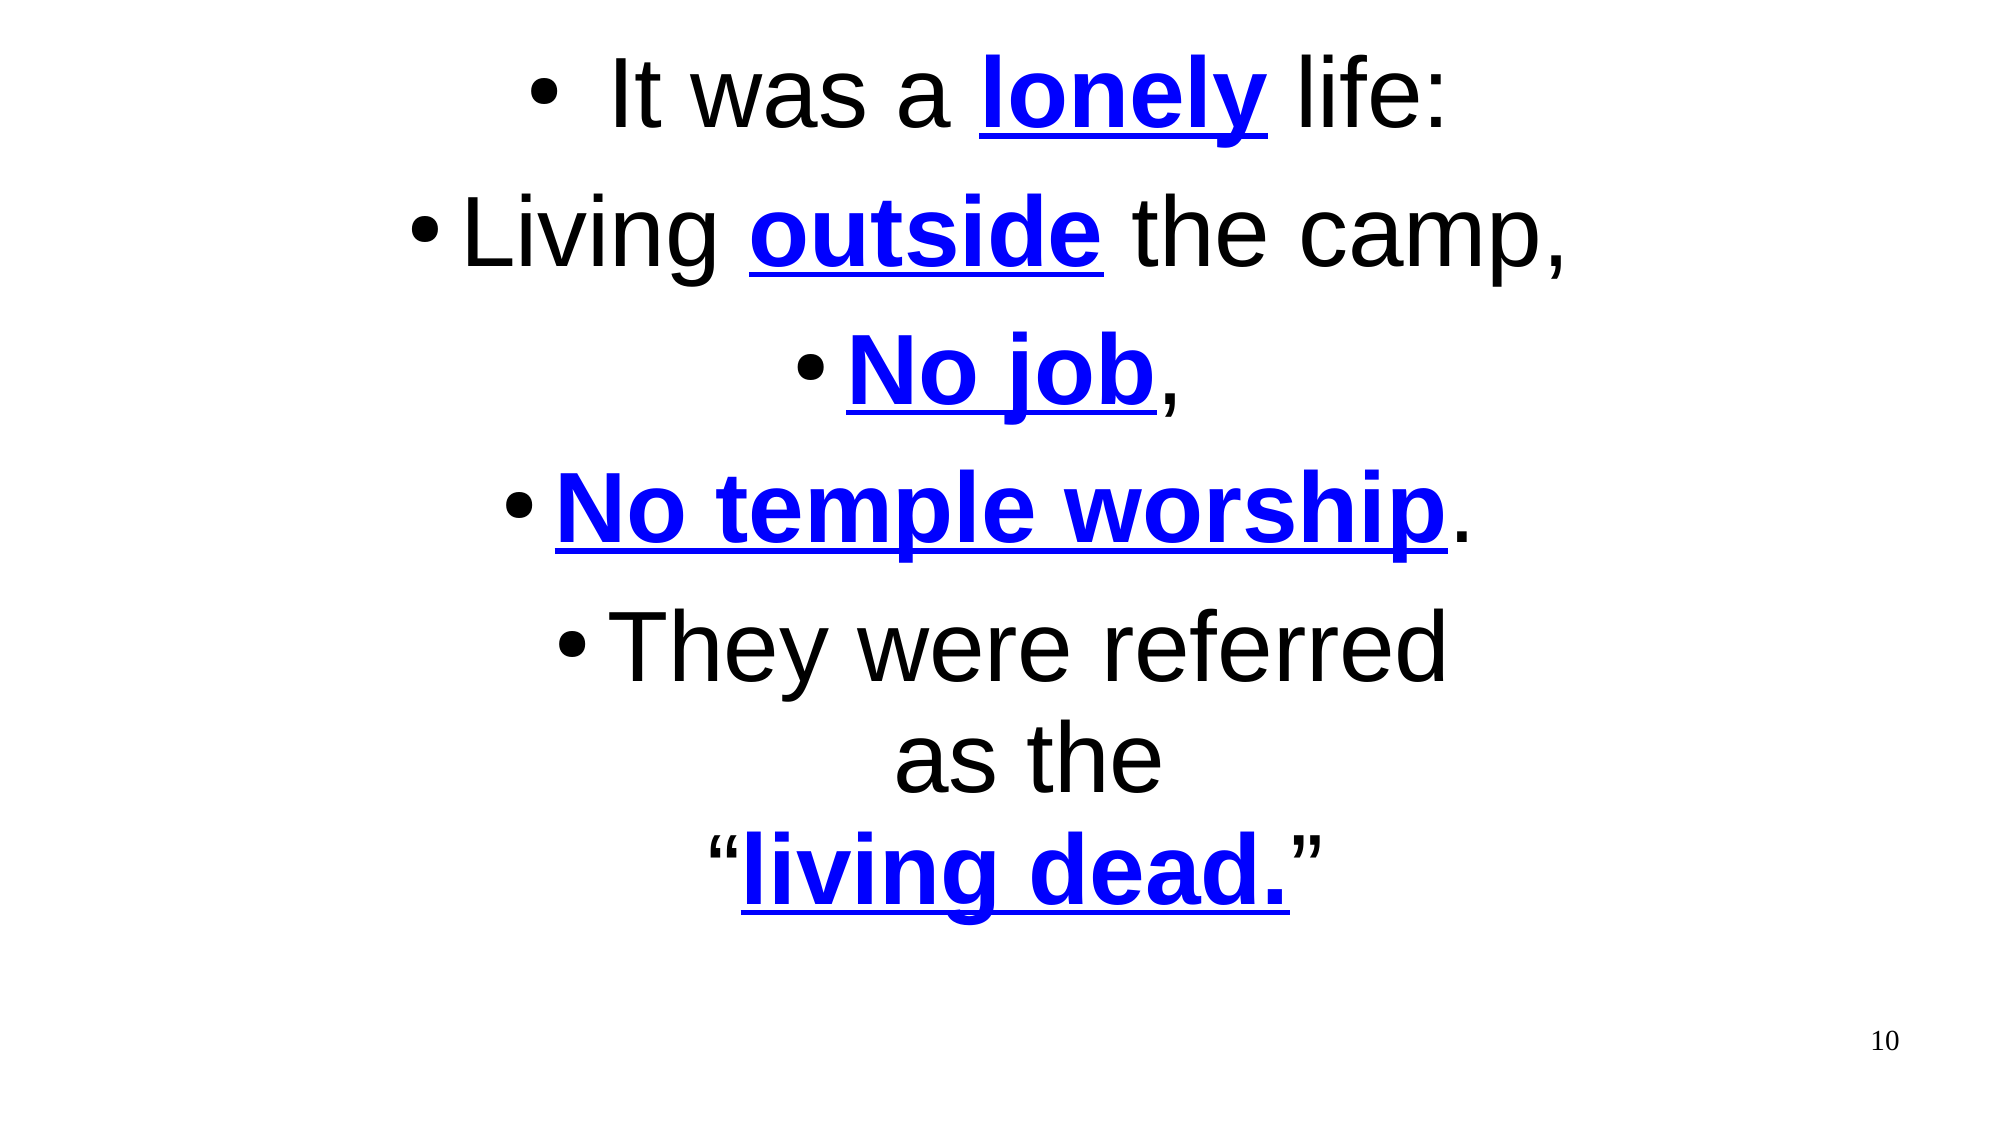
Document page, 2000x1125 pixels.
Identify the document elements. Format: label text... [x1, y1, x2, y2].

list It was a lonely life: Living outside the camp, No job, No temple worship. They were referred as the “living dead.” [37, 37, 1951, 1088]
